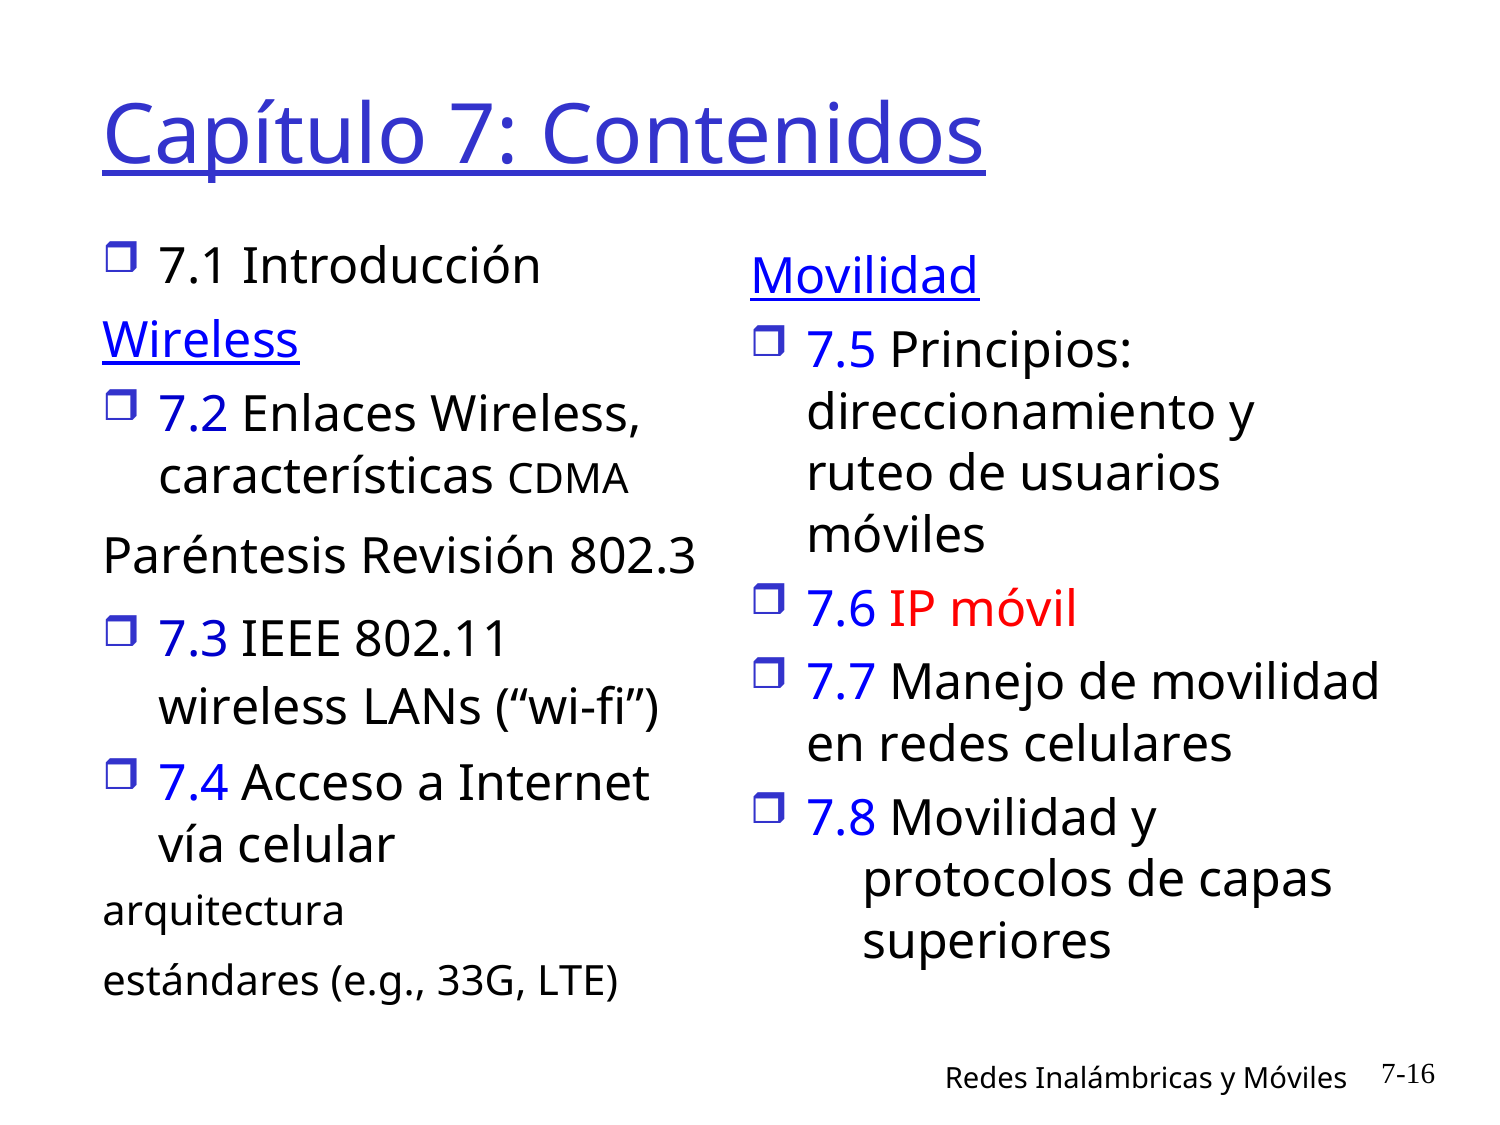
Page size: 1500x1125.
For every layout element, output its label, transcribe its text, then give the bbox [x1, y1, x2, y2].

list Movilidad 7.5 Principios: direccionamiento y ruteo de usuarios móviles 7.6 IP móvil 7.7 Manejo de movilidad en redes celulares 7.8 Movilidad y protocolos de capas superiores [735, 237, 1401, 1005]
list 7.1 Introducción Wireless 7.2 Enlaces Wireless, características CDMA Paréntesis Revisión 802.3 7.3 IEEE 802.11 wireless LANs (“wi-fi”) 7.4 Acceso a Internet vía celular arquitectura estándares (e.g., 33G, LTE) [87, 227, 713, 1032]
title Capítulo 7: Contenidos [87, 37, 1363, 225]
